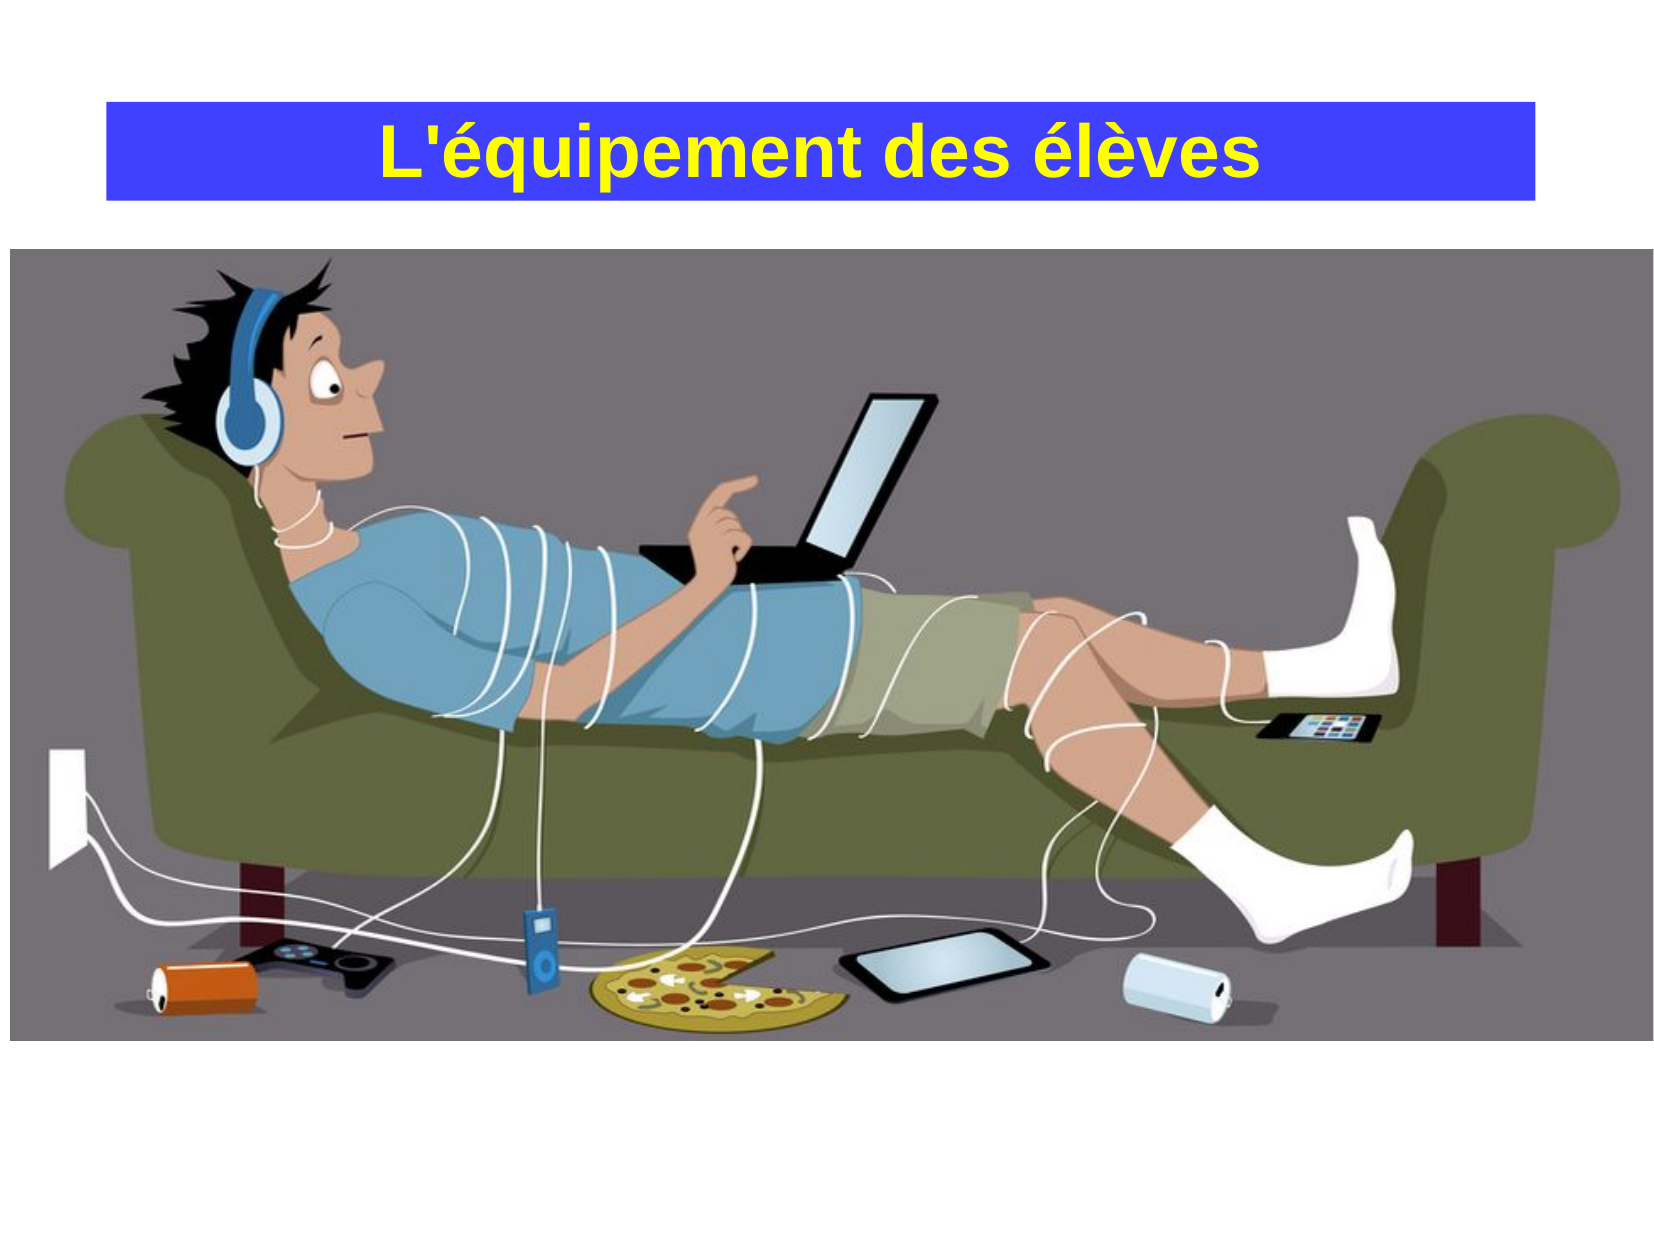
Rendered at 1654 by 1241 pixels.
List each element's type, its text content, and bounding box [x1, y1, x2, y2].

text_box L'équipement des élèves [106, 101, 1536, 201]
picture [10, 249, 1654, 1041]
